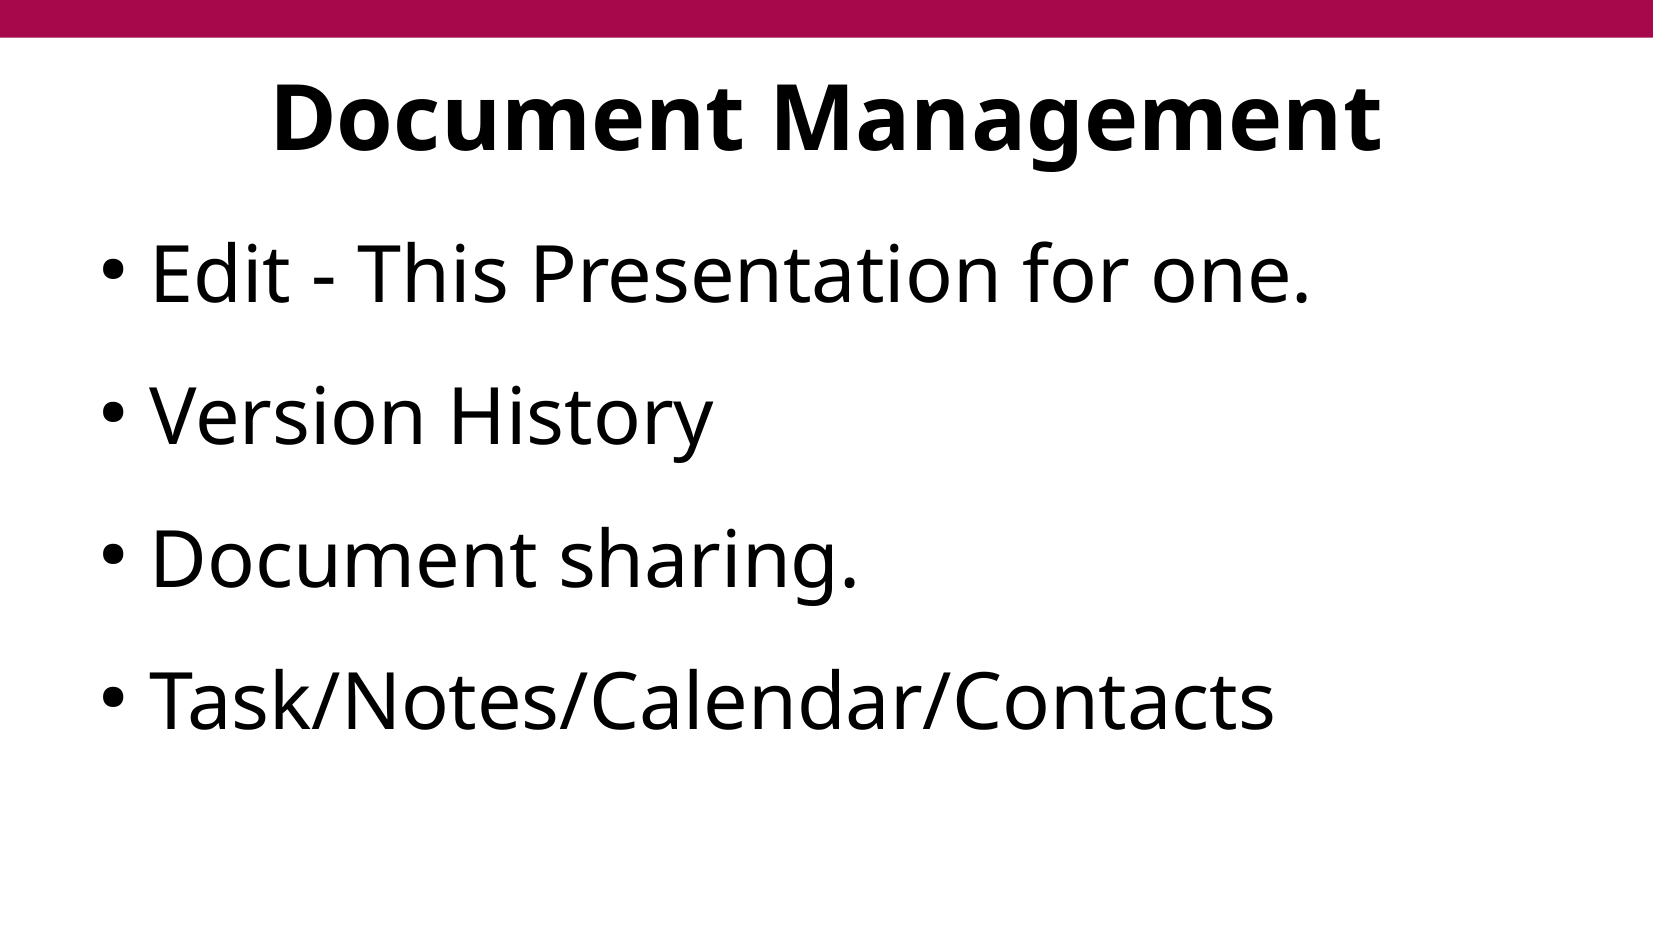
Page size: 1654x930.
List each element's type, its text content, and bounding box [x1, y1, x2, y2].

list Edit - This Presentation for one. Version History Document sharing. Task/Notes/Calendar/Contacts [82, 217, 1571, 757]
title Document Management [82, 36, 1571, 193]
